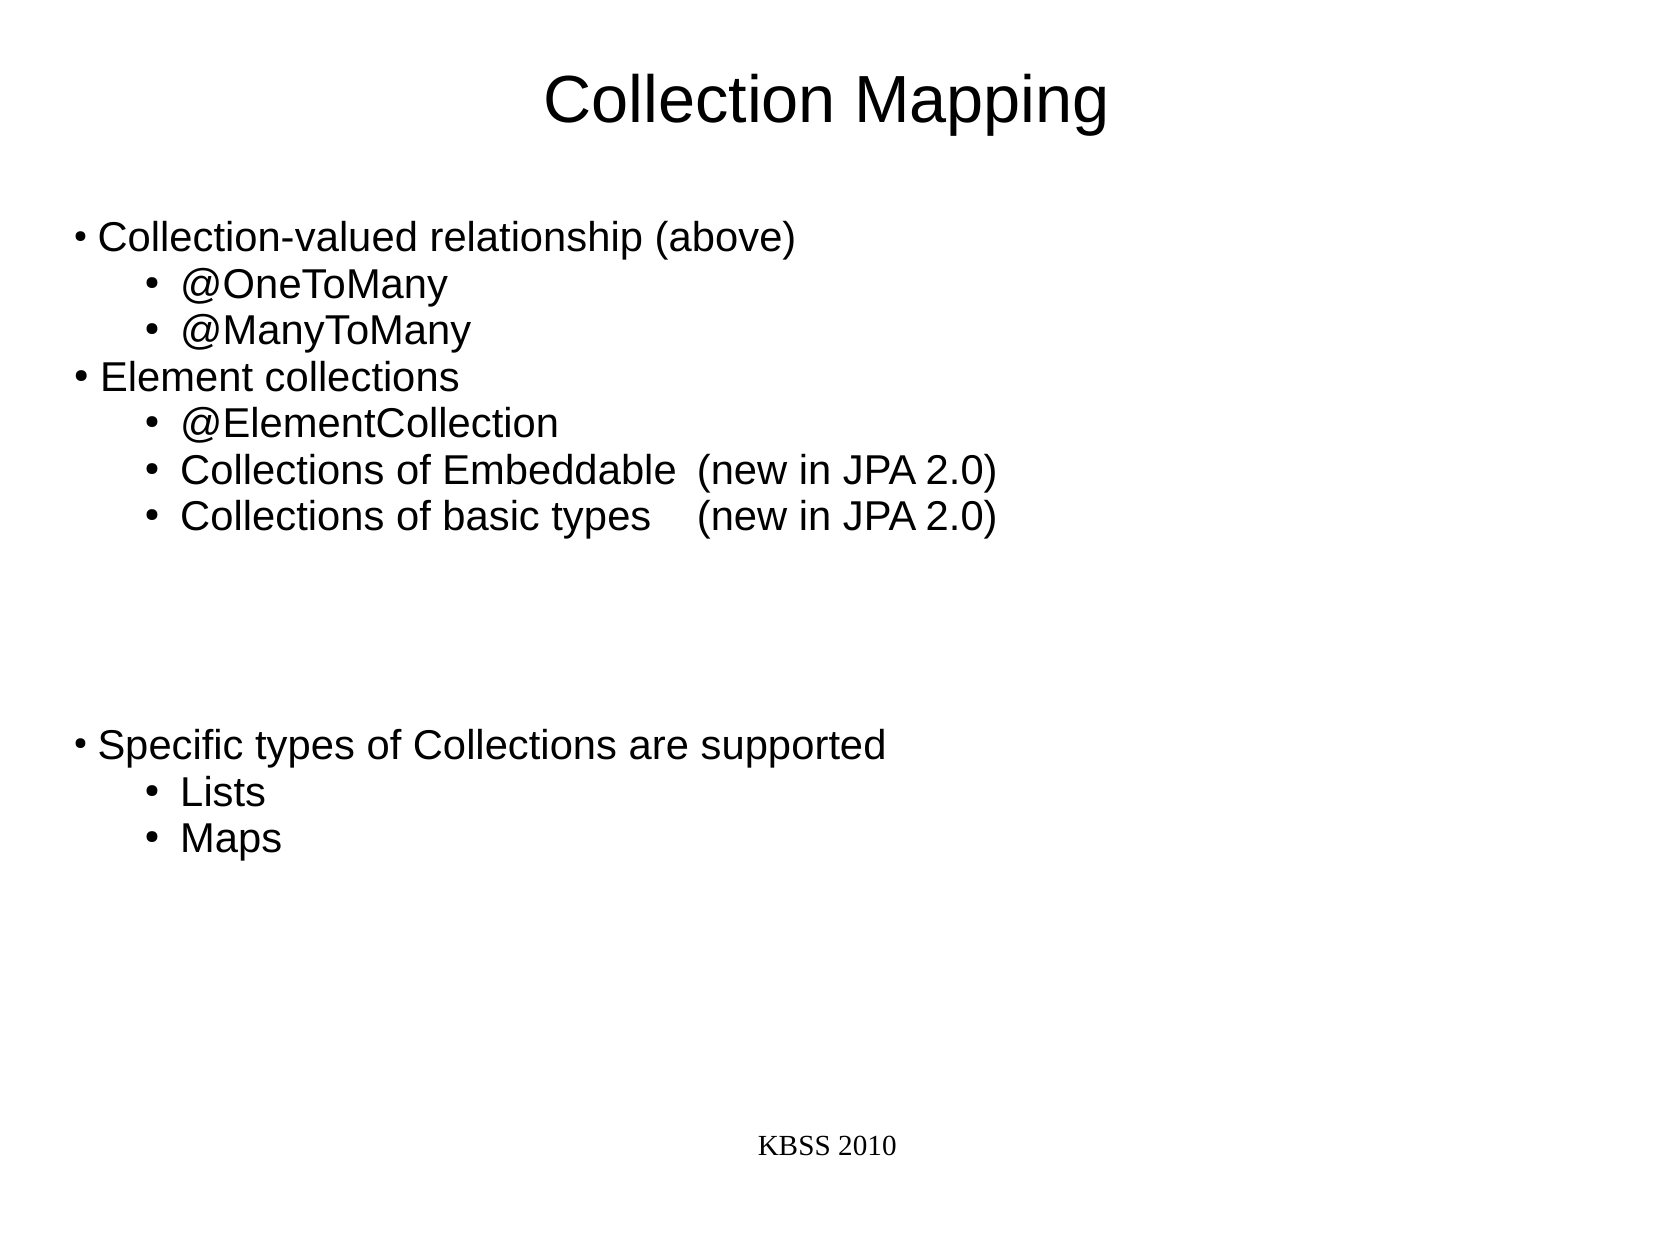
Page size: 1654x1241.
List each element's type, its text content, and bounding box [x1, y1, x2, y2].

title Collection Mapping [82, 3, 1571, 196]
text_box Specific types of Collections are supported Lists Maps [59, 714, 902, 918]
text_box Collection-valued relationship (above) @OneToMany @ManyToMany Element collections @ElementCollection Collections of Embeddable (new in JPA 2.0) Collections of basic types (new in JPA 2.0) [59, 206, 1012, 551]
